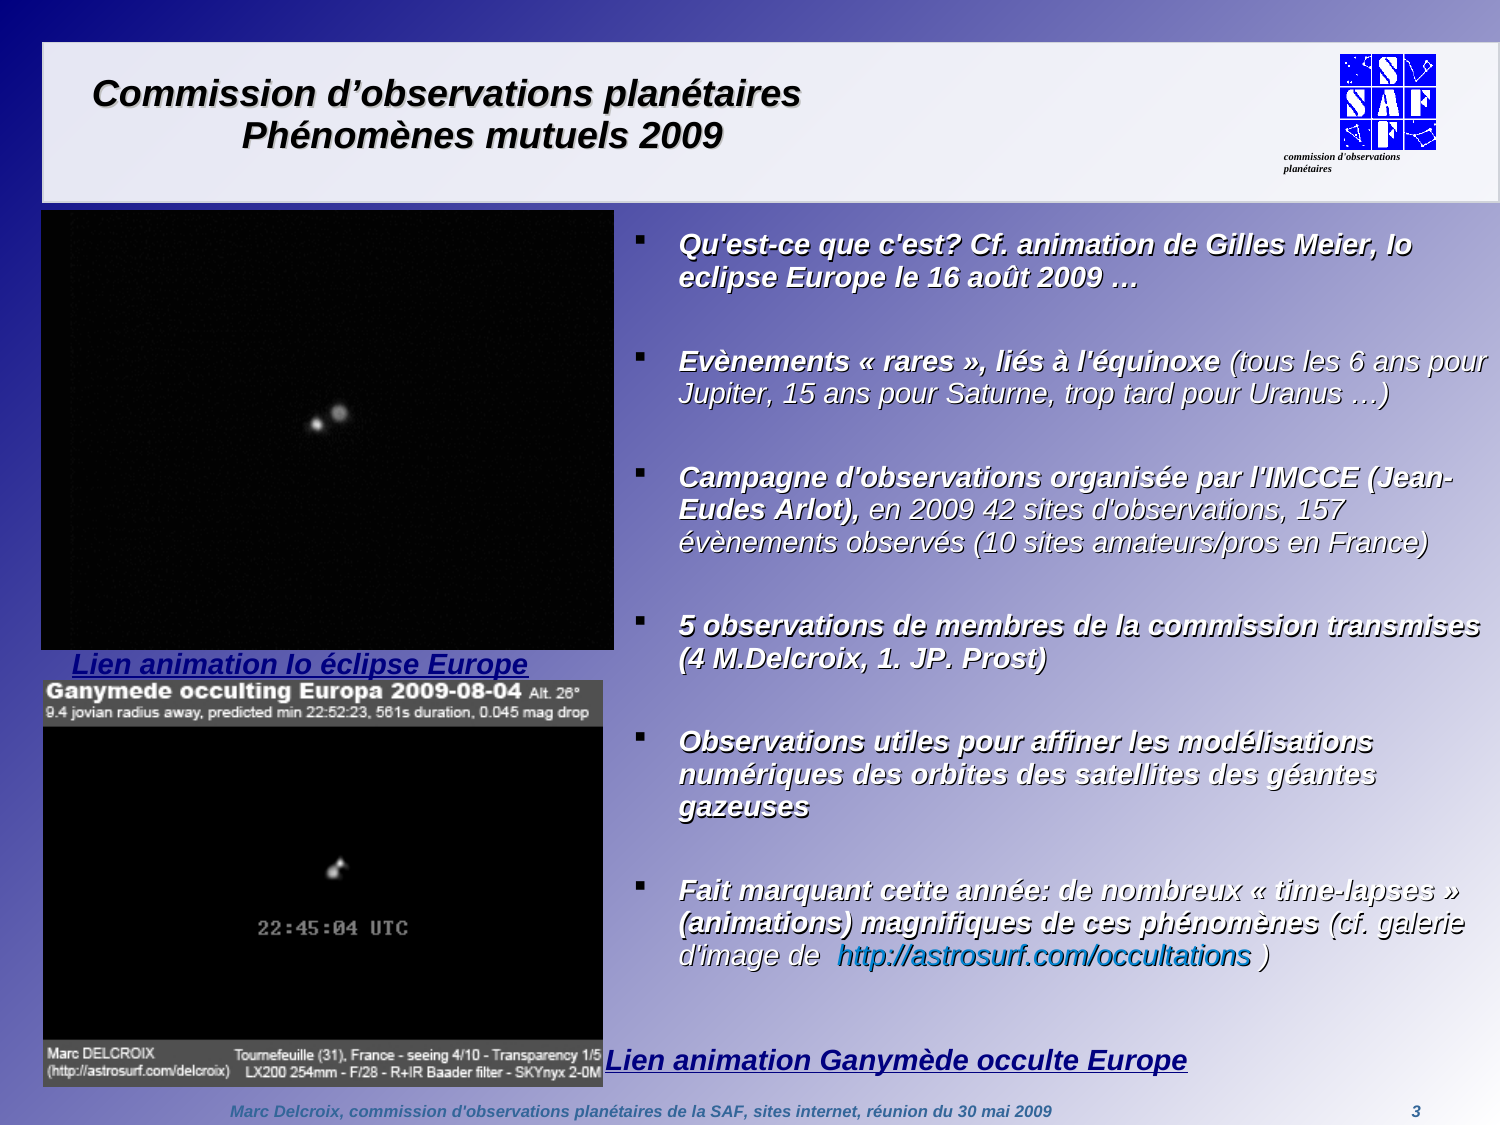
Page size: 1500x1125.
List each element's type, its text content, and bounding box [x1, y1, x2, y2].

text_box Lien animation Ganymède occulte Europe [590, 1033, 1204, 1084]
text_box Qu'est-ce que c'est? Cf. animation de Gilles Meier, Io eclipse Europe le 16 août 2009 … Evènements « rares », liés à l'équinoxe (tous les 6 ans pour Jupiter, 15 ans pour Saturne, trop tard pour Uranus …) Campagne d'observations organisée par l'IMCCE (Jean-Eudes Arlot), en 2009 42 sites d'observations, 157 évènements observés (10 sites amateurs/pros en France) 5 observations de membres de la commission transmises (4 M.Delcroix, 1. JP. Prost) Observations utiles pour affiner les modélisations numériques des orbites des satellites des géantes gazeuses Fait marquant cette année: de nombreux « time-lapses » (animations) magnifiques de ces phénomènes (cf. galerie d'image de http://astrosurf.com/occultations ) [531, 177, 1500, 1068]
picture [41, 210, 614, 650]
text_box Lien animation Io éclipse Europe [57, 637, 544, 688]
picture [43, 680, 603, 1087]
picture [1340, 54, 1436, 150]
text_box Commission d’observations planétaires Phénomènes mutuels 2009 [76, 54, 1313, 173]
